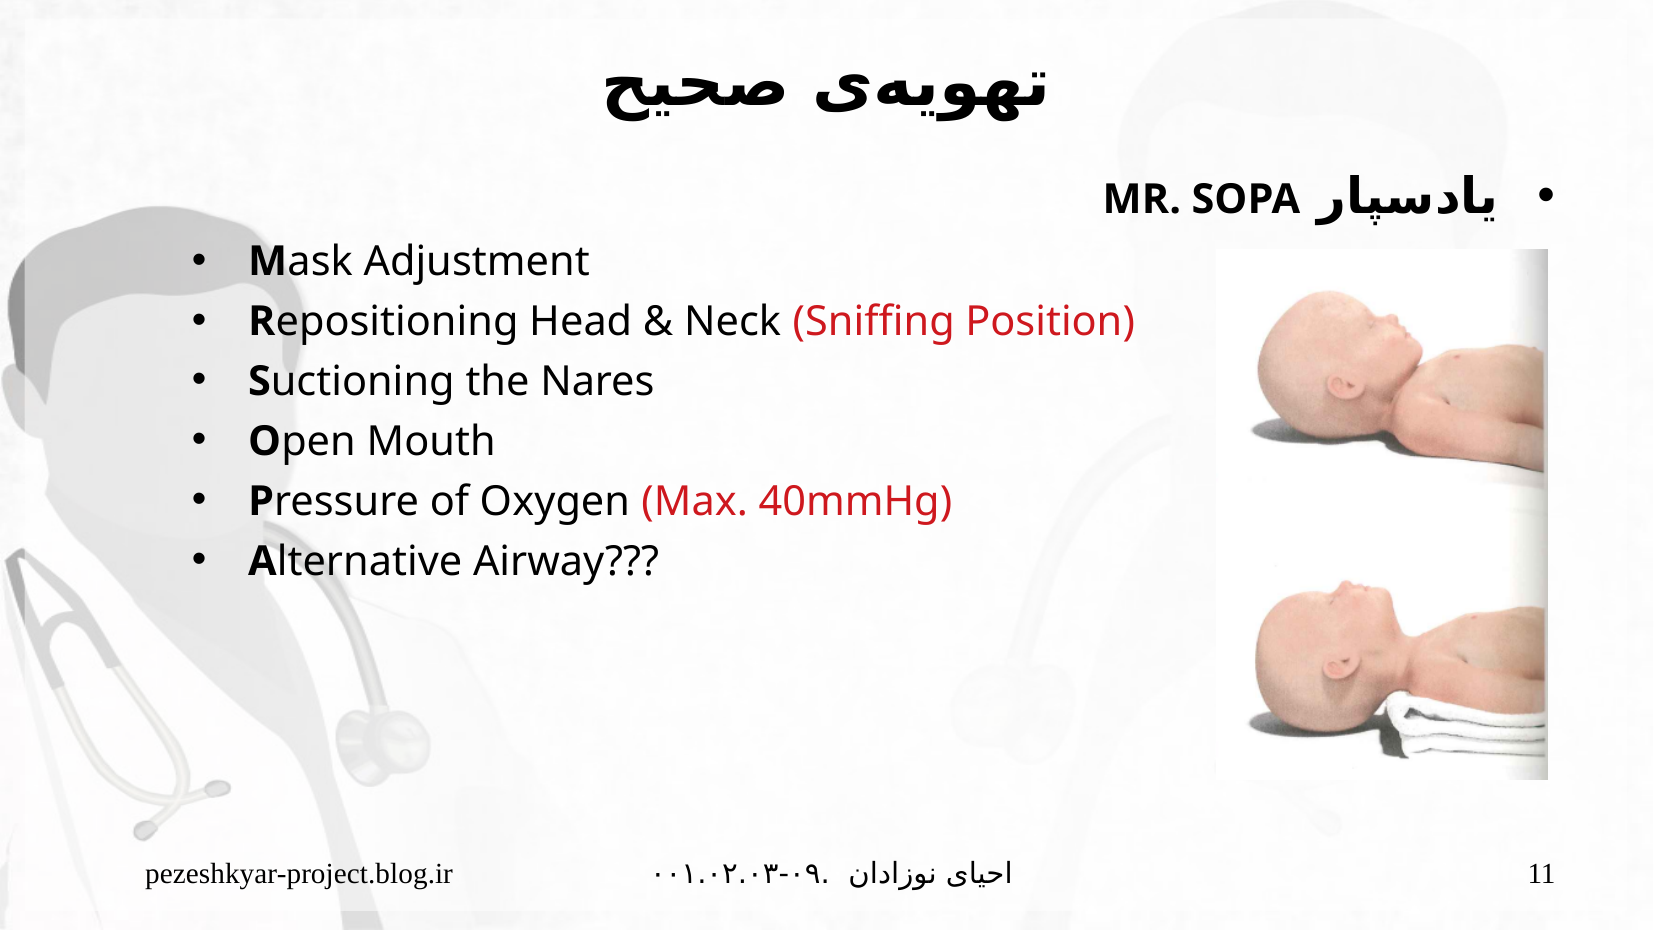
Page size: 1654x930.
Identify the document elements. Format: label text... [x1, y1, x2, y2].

title تهویه‌ی صحیح [82, 31, 1570, 127]
list یادسپار MR. SOPA Mask Adjustment Repositioning Head & Neck (Sniffing Position) Suctioning the Nares Open Mouth Pressure of Oxygen (Max. 40mmHg) Alternative Airway??? [177, 156, 1570, 844]
picture [0, 0, 1654, 930]
